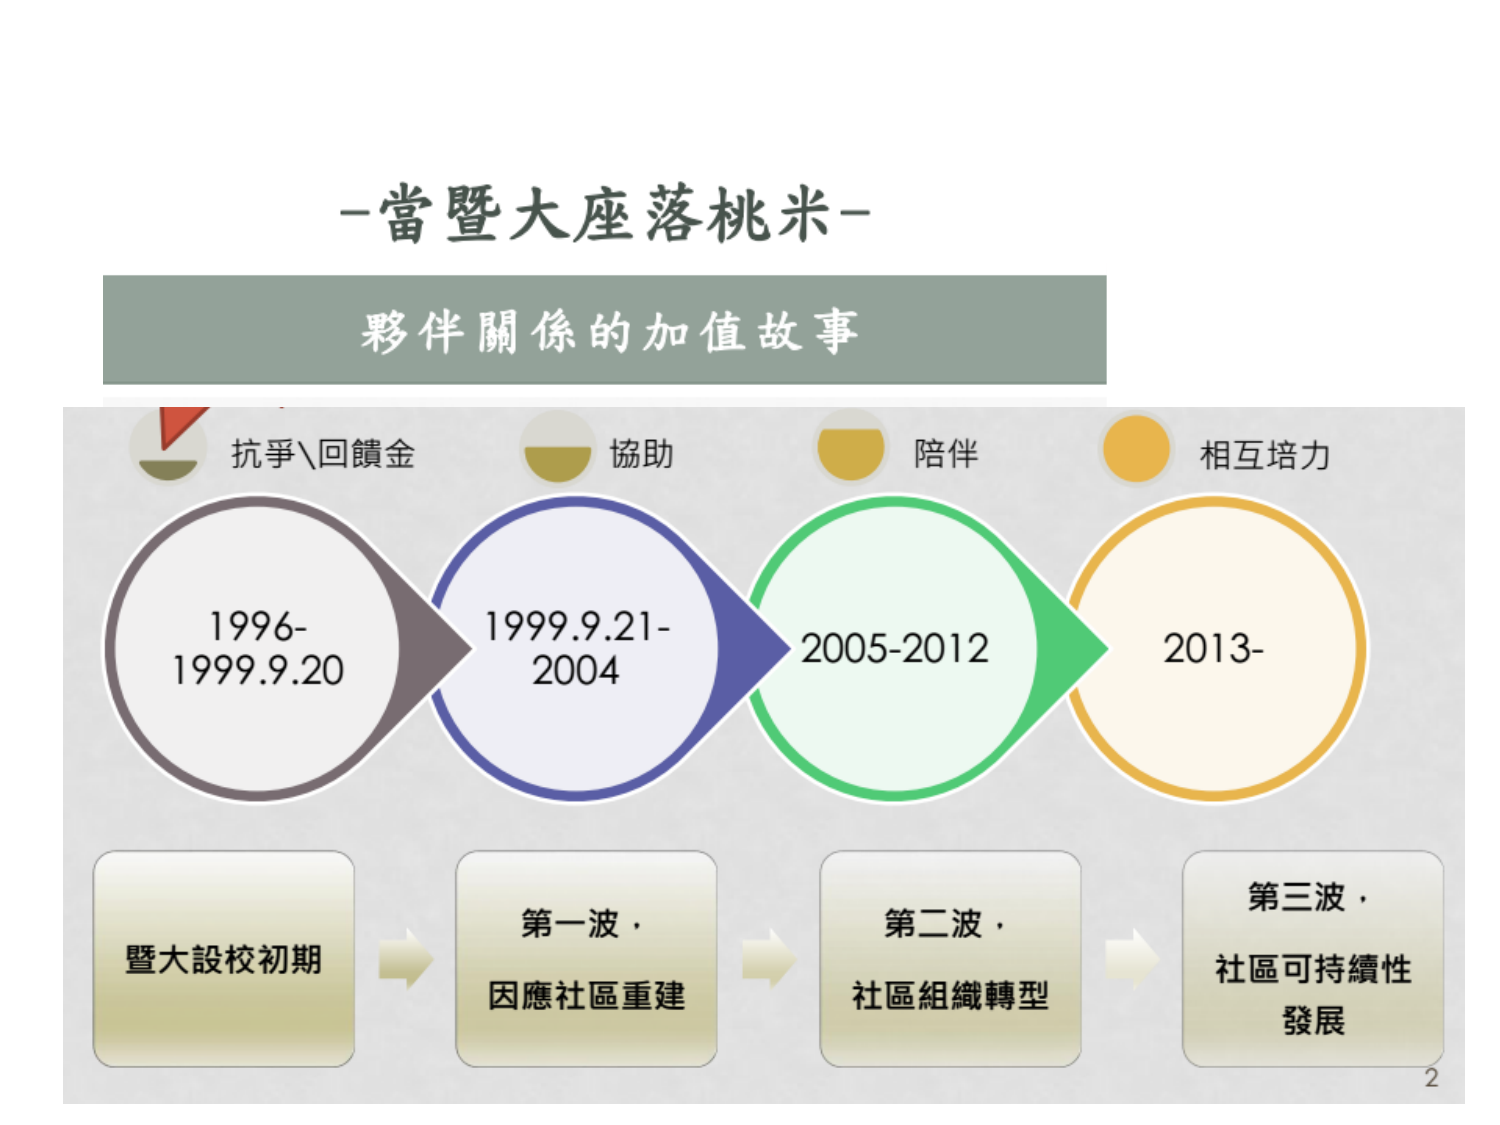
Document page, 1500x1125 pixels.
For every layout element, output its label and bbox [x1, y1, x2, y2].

picture [63, 59, 1465, 1104]
